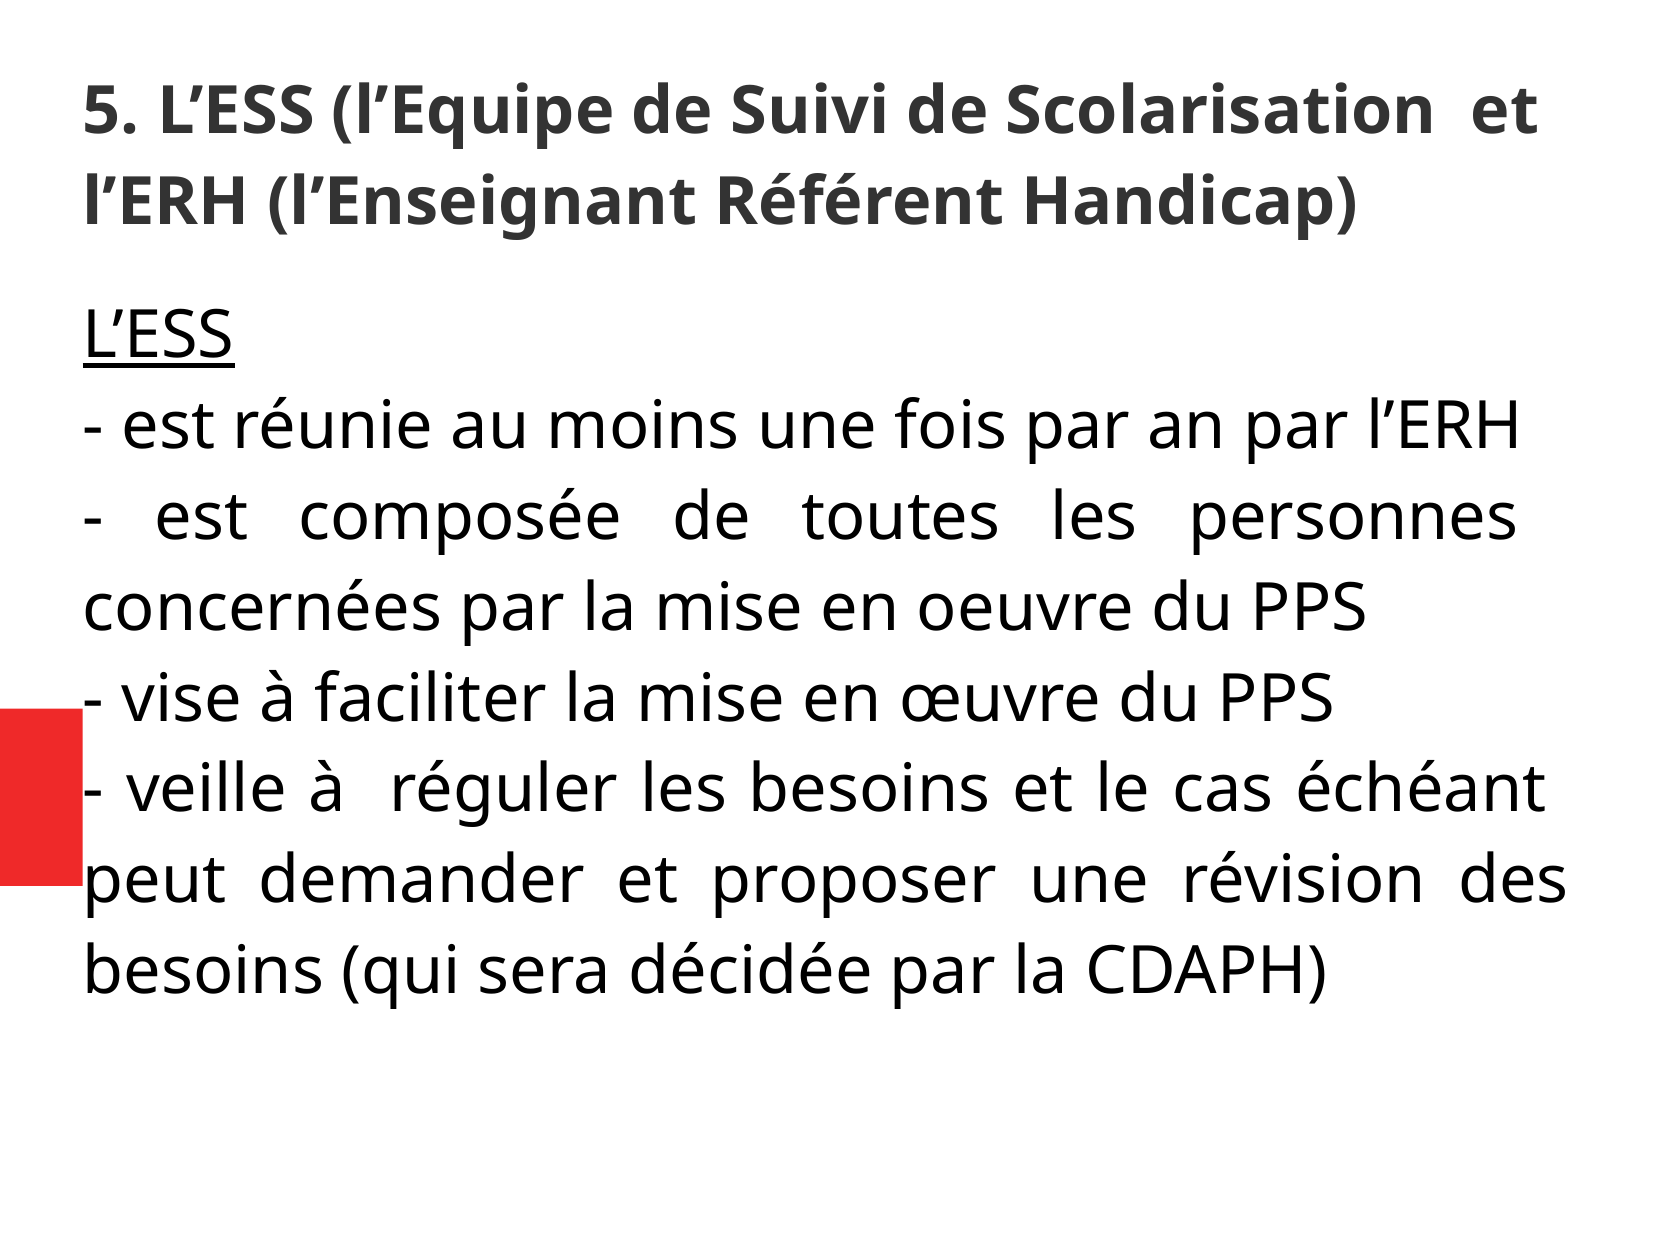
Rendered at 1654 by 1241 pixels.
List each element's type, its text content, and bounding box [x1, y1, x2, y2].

subtitle L’ESS - est réunie au moins une fois par an par l’ERH - est composée de toutes les personnes concernées par la mise en oeuvre du PPS - vise à faciliter la mise en œuvre du PPS - veille à réguler les besoins et le cas échéant peut demander et proposer une révision des besoins (qui sera décidée par la CDAPH) [82, 277, 1571, 1022]
title 5. L’ESS (l’Equipe de Suivi de Scolarisation et l’ERH (l’Enseignant Référent Handicap) [82, 49, 1571, 257]
